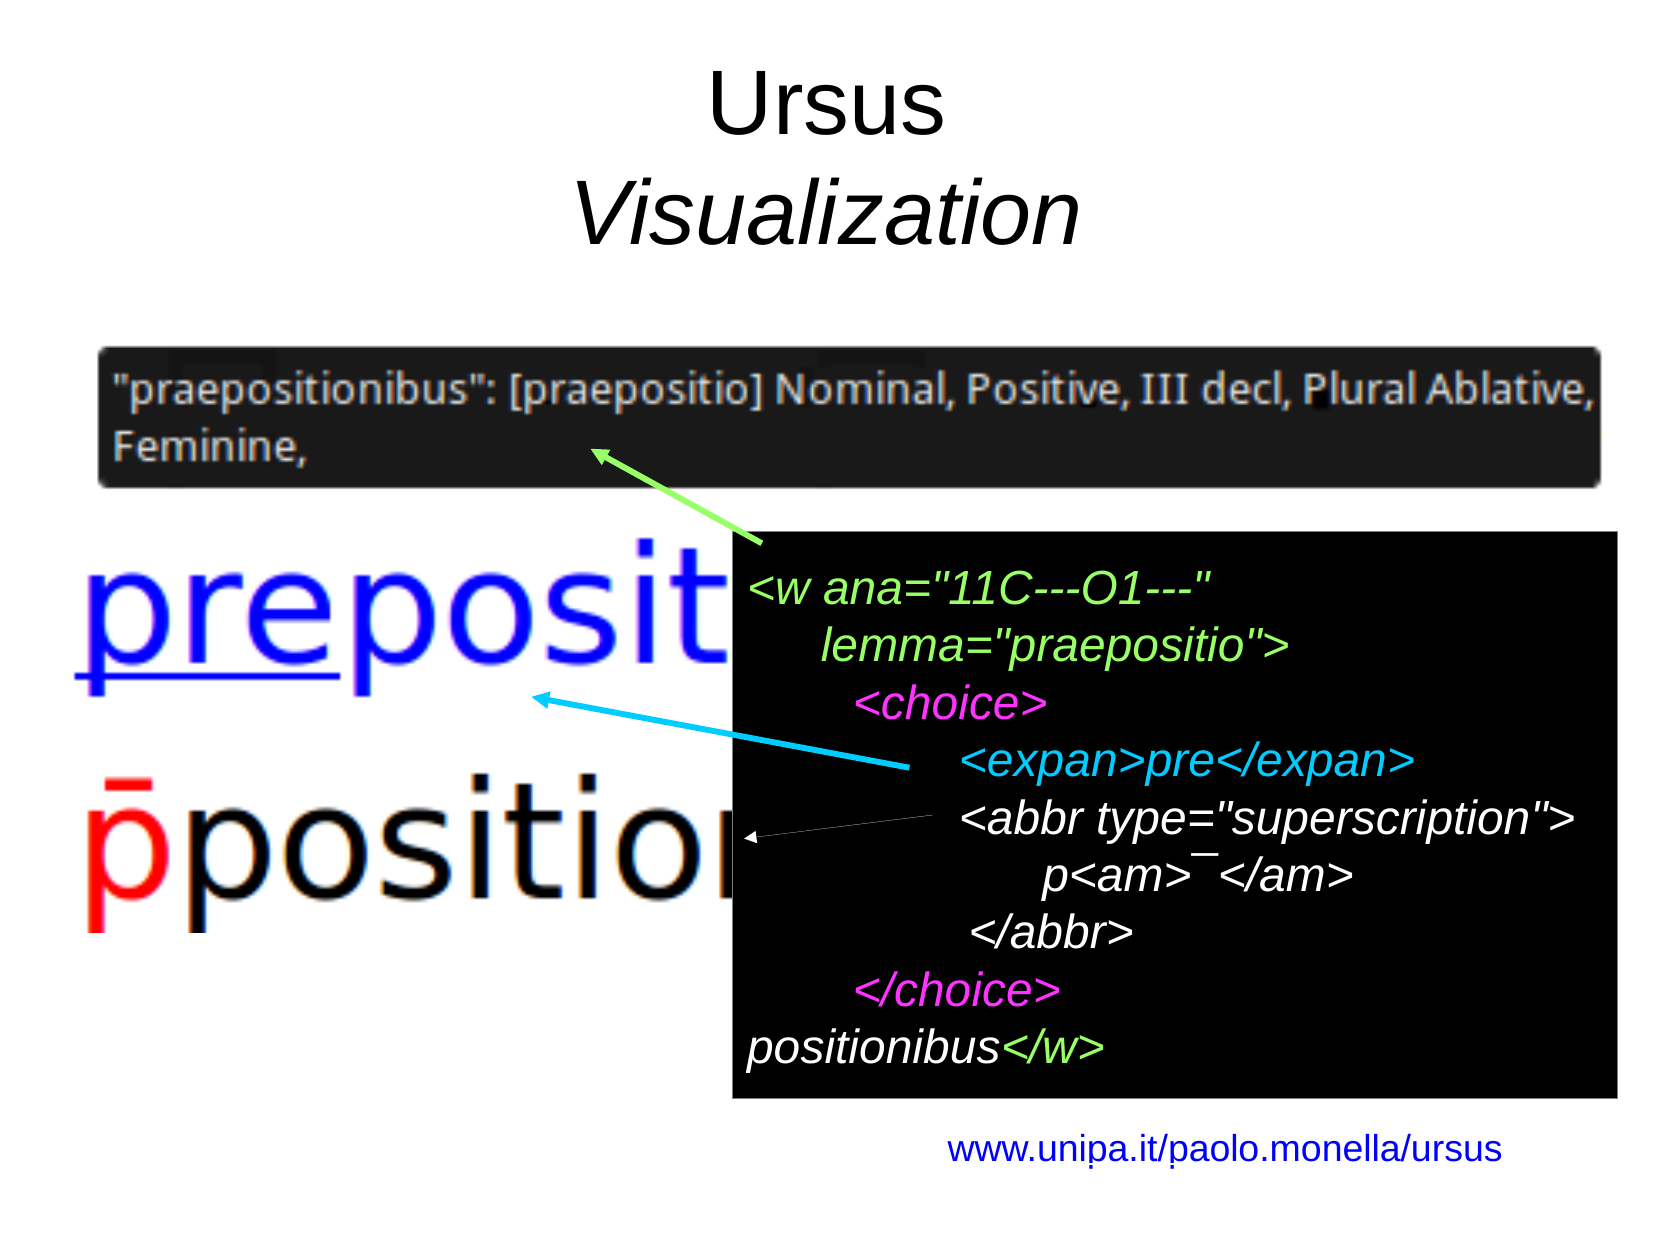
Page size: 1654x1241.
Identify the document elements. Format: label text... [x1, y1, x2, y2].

text_box Ursus Visualization [82, 49, 1571, 257]
text_box <w ana="11C---O1---" lemma="praepositio"> <choice> <expan>pre</expan> <abbr type="superscription"> p<am>¯</am> </abbr> </choice> positionibus</w> [732, 531, 1618, 1099]
picture [59, 311, 1612, 934]
text_box www.unipa.it/paolo.monella/ursus [933, 1116, 1548, 1216]
